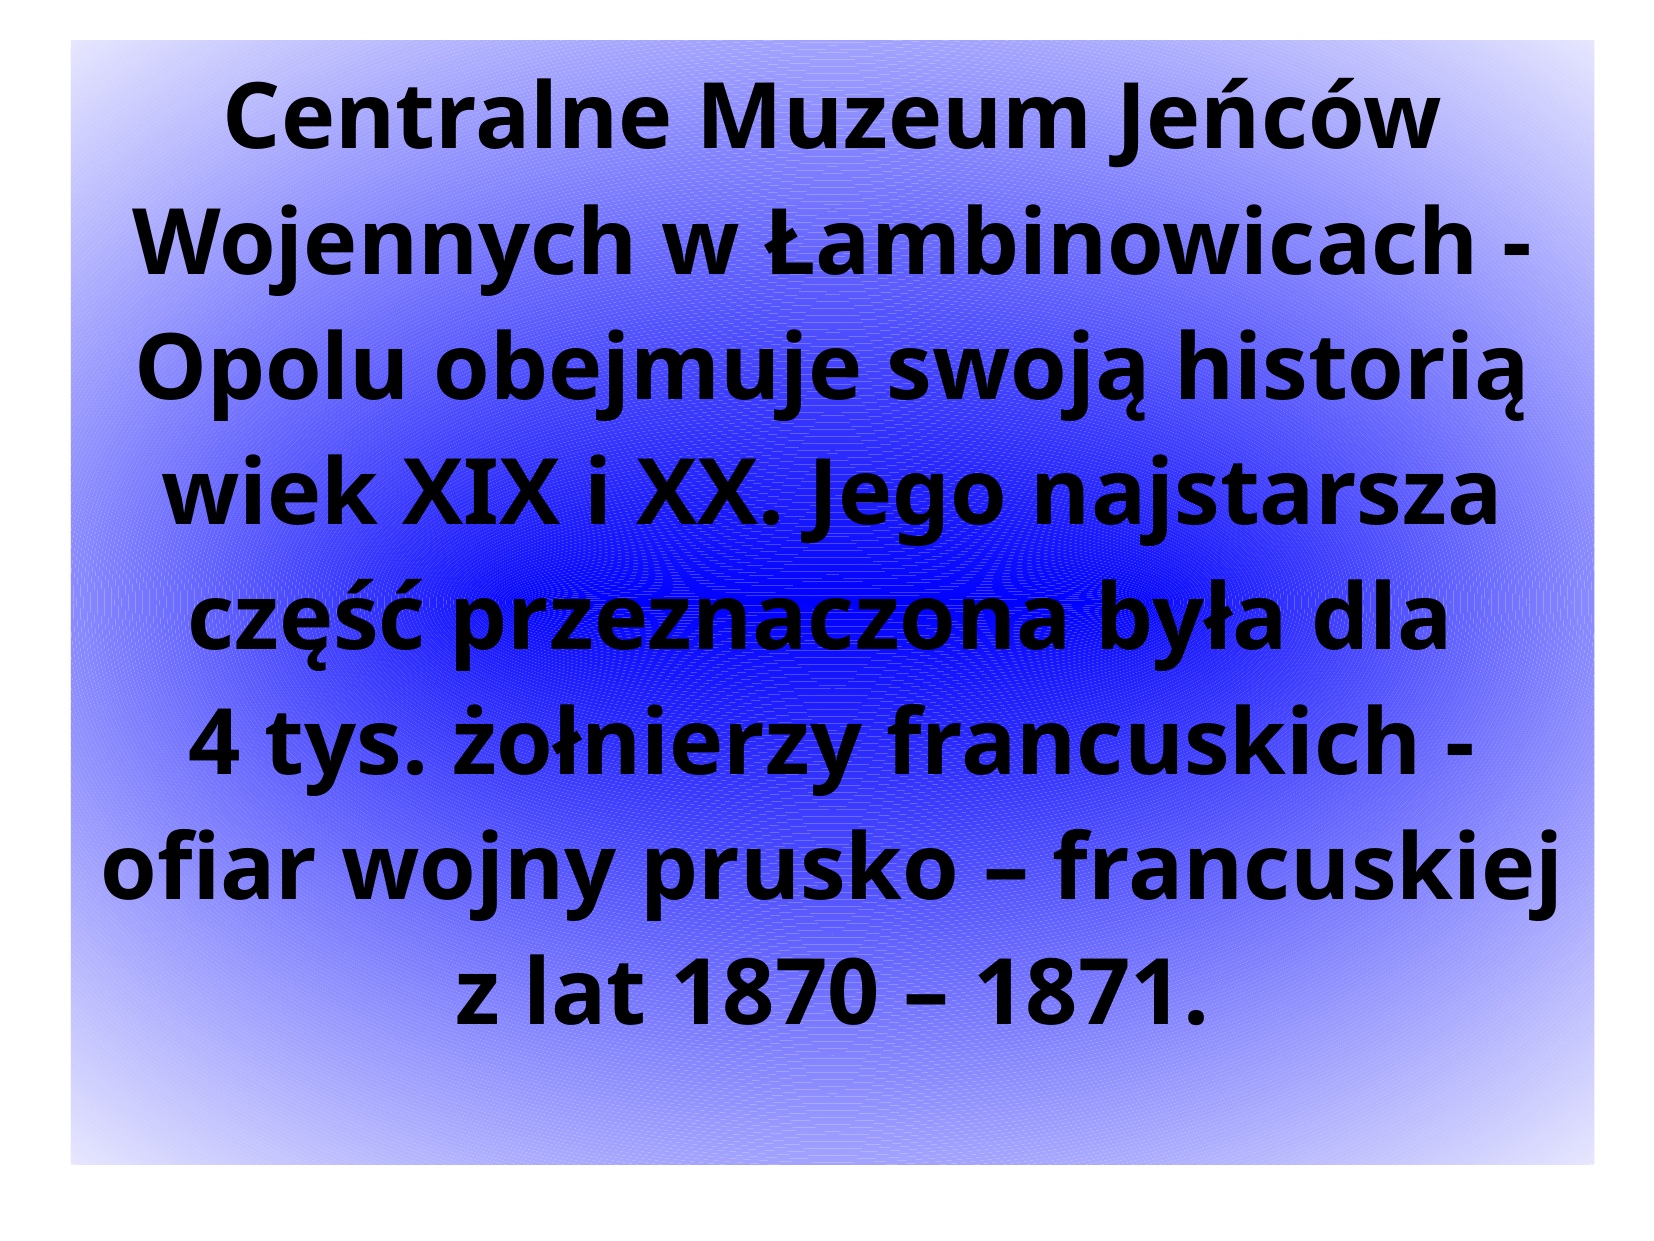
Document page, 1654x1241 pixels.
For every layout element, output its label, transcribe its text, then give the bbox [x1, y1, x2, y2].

title Centralne Muzeum Jeńców Wojennych w Łambinowicach - Opolu obejmuje swoją historią wiek XIX i XX. Jego najstarsza część przeznaczona była dla 4 tys. żołnierzy francuskich - ofiar wojny prusko – francuskiej z lat 1870 – 1871. [70, 40, 1595, 1165]
